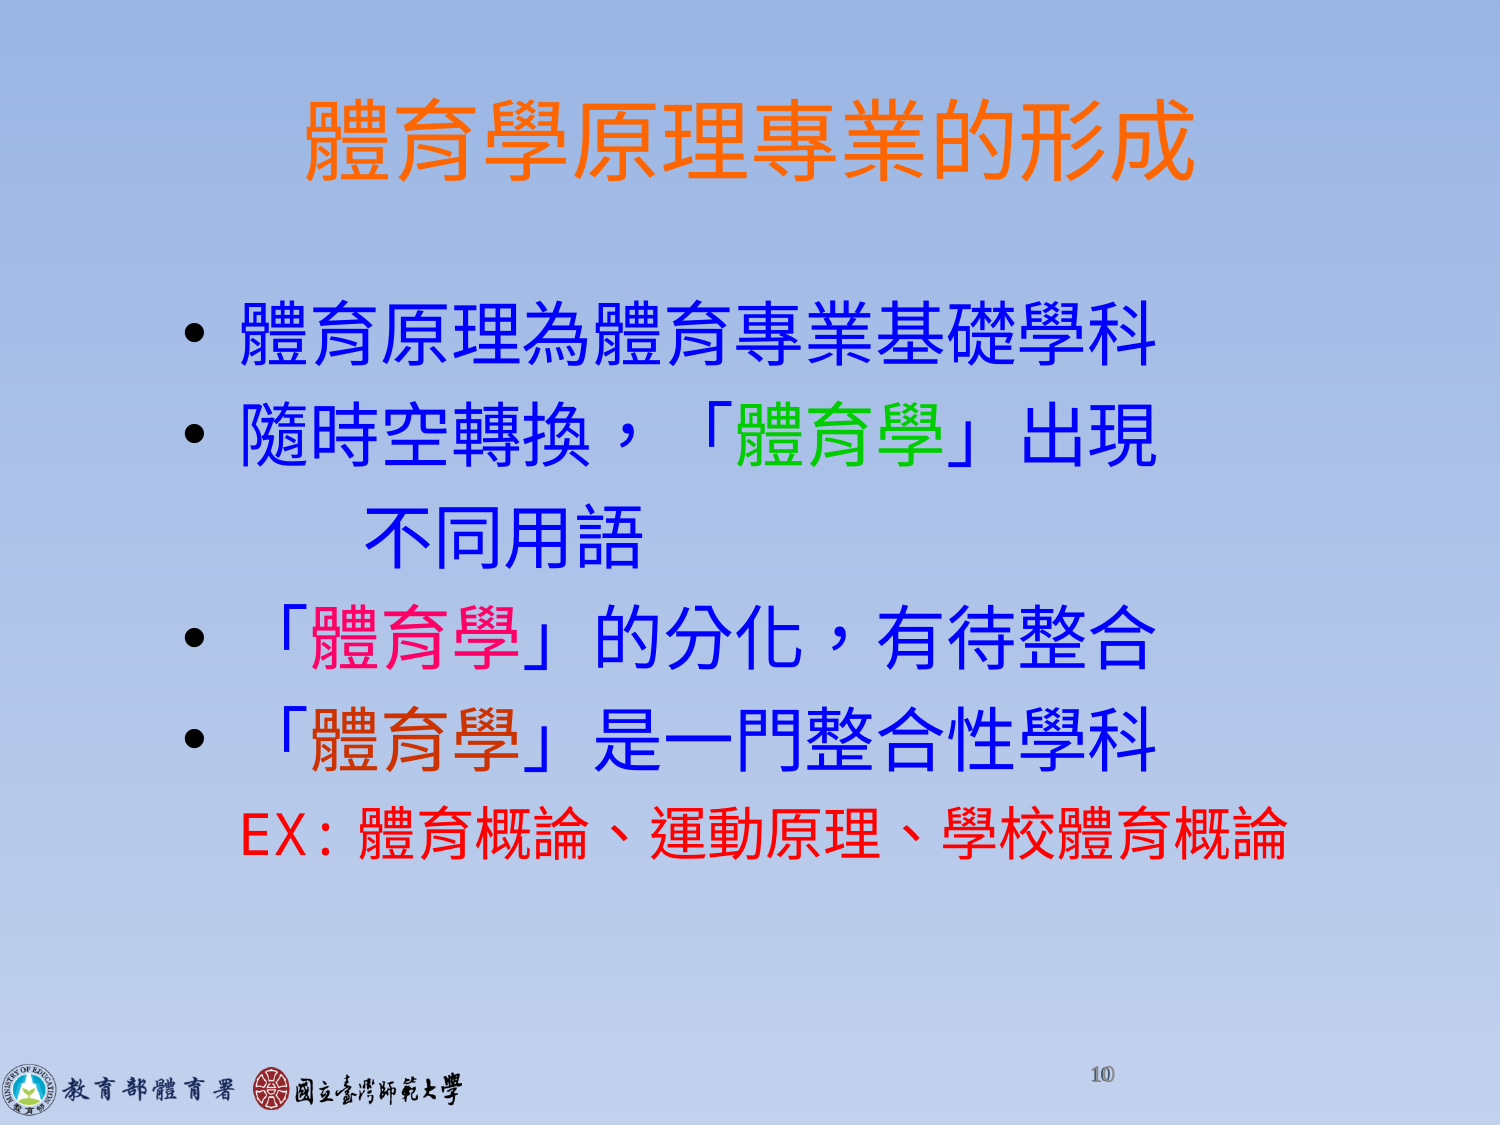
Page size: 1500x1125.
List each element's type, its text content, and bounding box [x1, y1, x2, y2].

list 體育原理為體育專業基礎學科 隨時空轉換，「體育學」出現 不同用語 「體育學」的分化，有待整合 「體育學」是一門整合性學科 EX:體育概論、運動原理、學校體育概論 [167, 282, 1383, 1006]
text_box [1074, 1042, 1426, 1103]
title 體育學原理專業的形成 [75, 45, 1426, 233]
